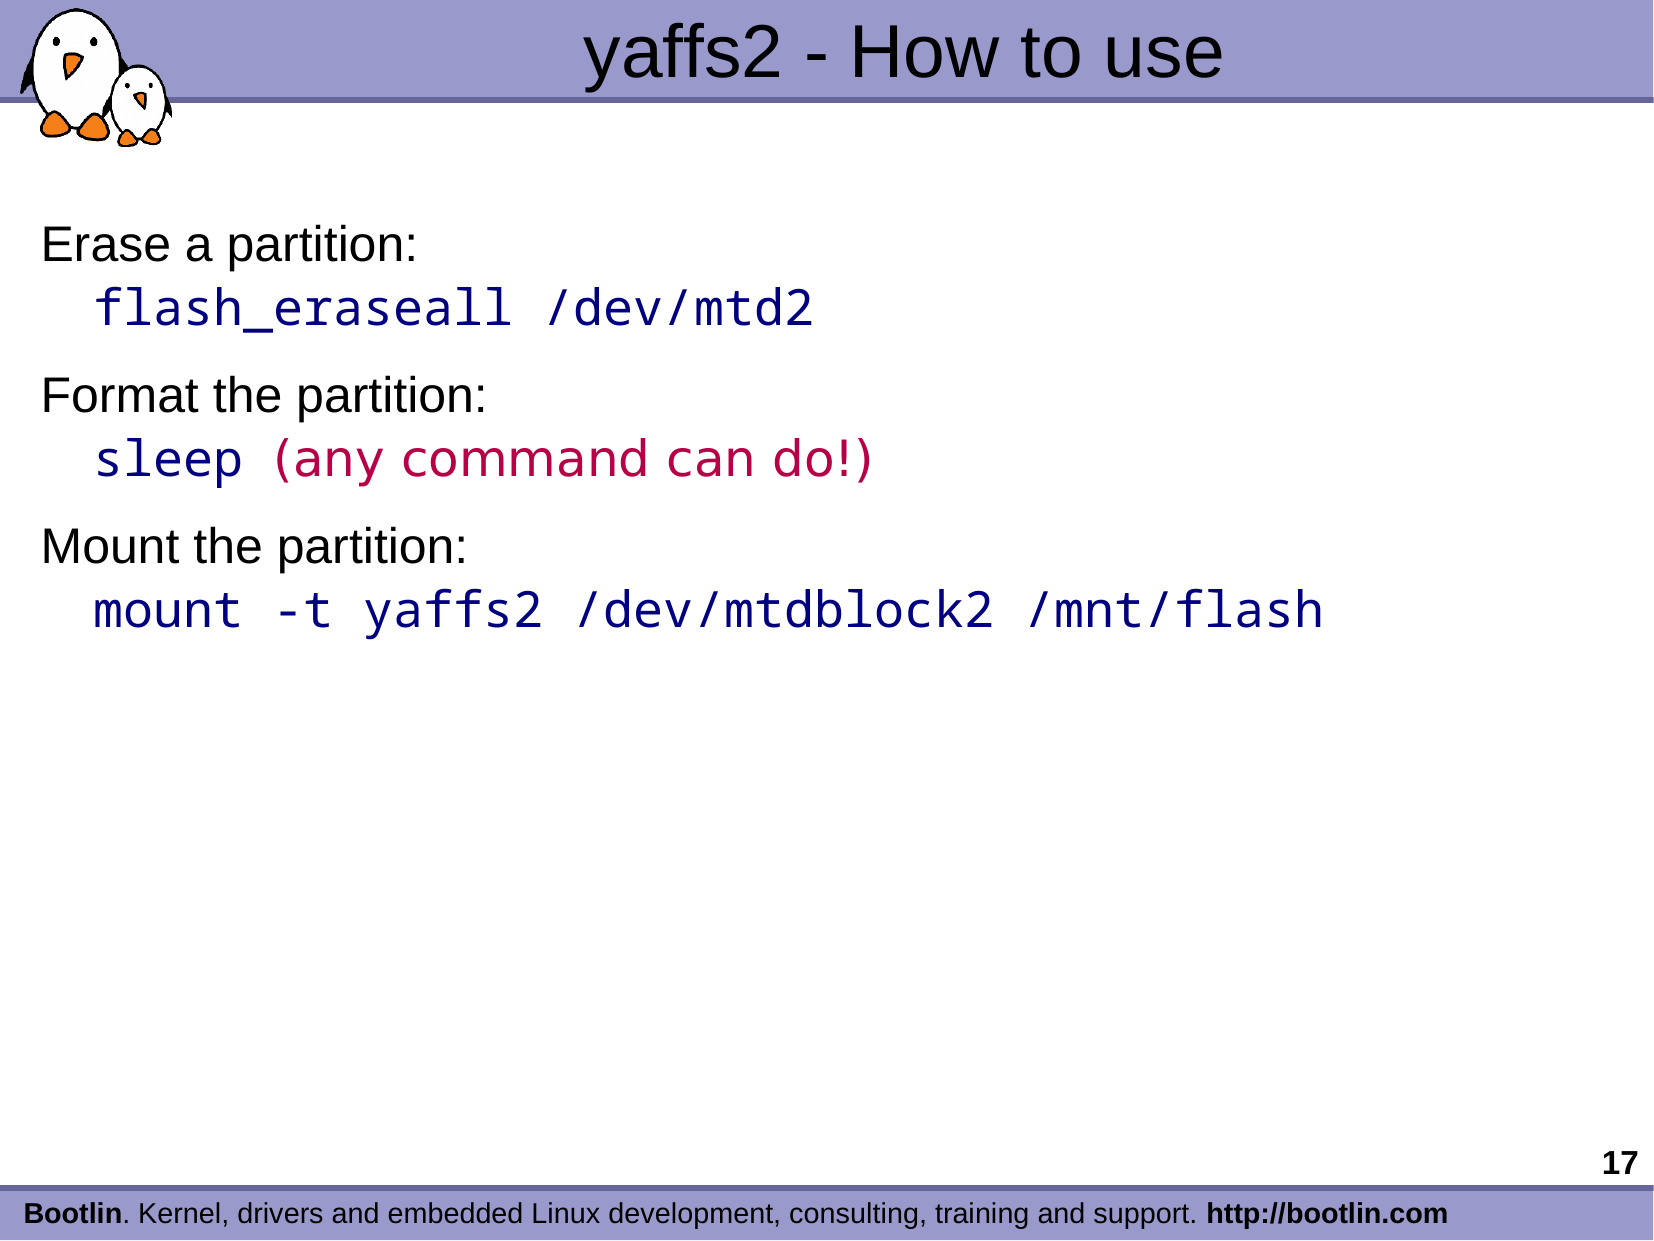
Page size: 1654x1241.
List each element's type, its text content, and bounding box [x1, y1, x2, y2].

title yaffs2 - How to use [178, 5, 1631, 97]
picture [20, 8, 172, 147]
list Erase a partition: flash_eraseall /dev/mtd2 Format the partition: sleep (any command can do!) Mount the partition: mount -t yaffs2 /dev/mtdblock2 /mnt/flash [22, 216, 1572, 1066]
